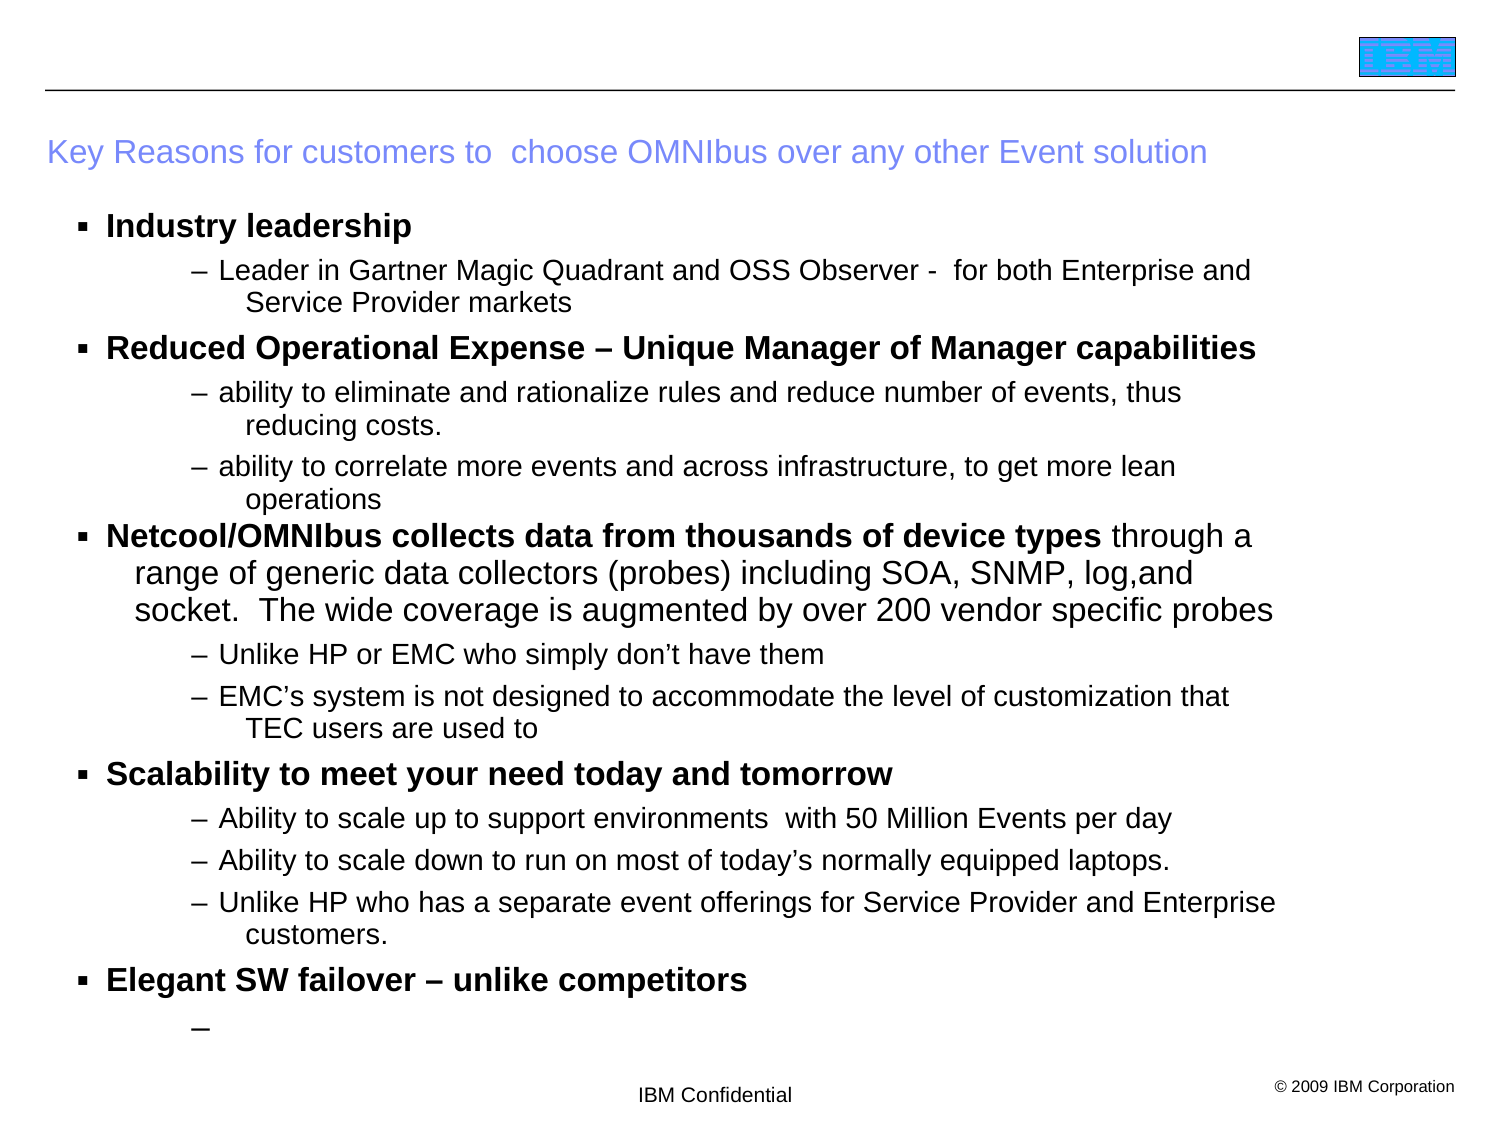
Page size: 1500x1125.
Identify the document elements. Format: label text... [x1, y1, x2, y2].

title Key Reasons for customers to choose OMNIbus over any other Event solution [31, 125, 1421, 179]
list Industry leadership Leader in Gartner Magic Quadrant and OSS Observer - for both Enterprise and Service Provider markets Reduced Operational Expense – Unique Manager of Manager capabilities ability to eliminate and rationalize rules and reduce number of events, thus reducing costs. ability to correlate more events and across infrastructure, to get more lean operations Netcool/OMNIbus collects data from thousands of device types through a range of generic data collectors (probes) including SOA, SNMP, log,and socket. The wide coverage is augmented by over 200 vendor specific probes Unlike HP or EMC who simply don’t have them EMC’s system is not designed to accommodate the level of customization that TEC users are used to Scalability to meet your need today and tomorrow Ability to scale up to support environments with 50 Million Events per day Ability to scale down to run on most of today’s normally equipped laptops. Unlike HP who has a separate event offerings for Service Provider and Enterprise customers. Elegant SW failover – unlike competitors [62, 200, 1301, 1044]
